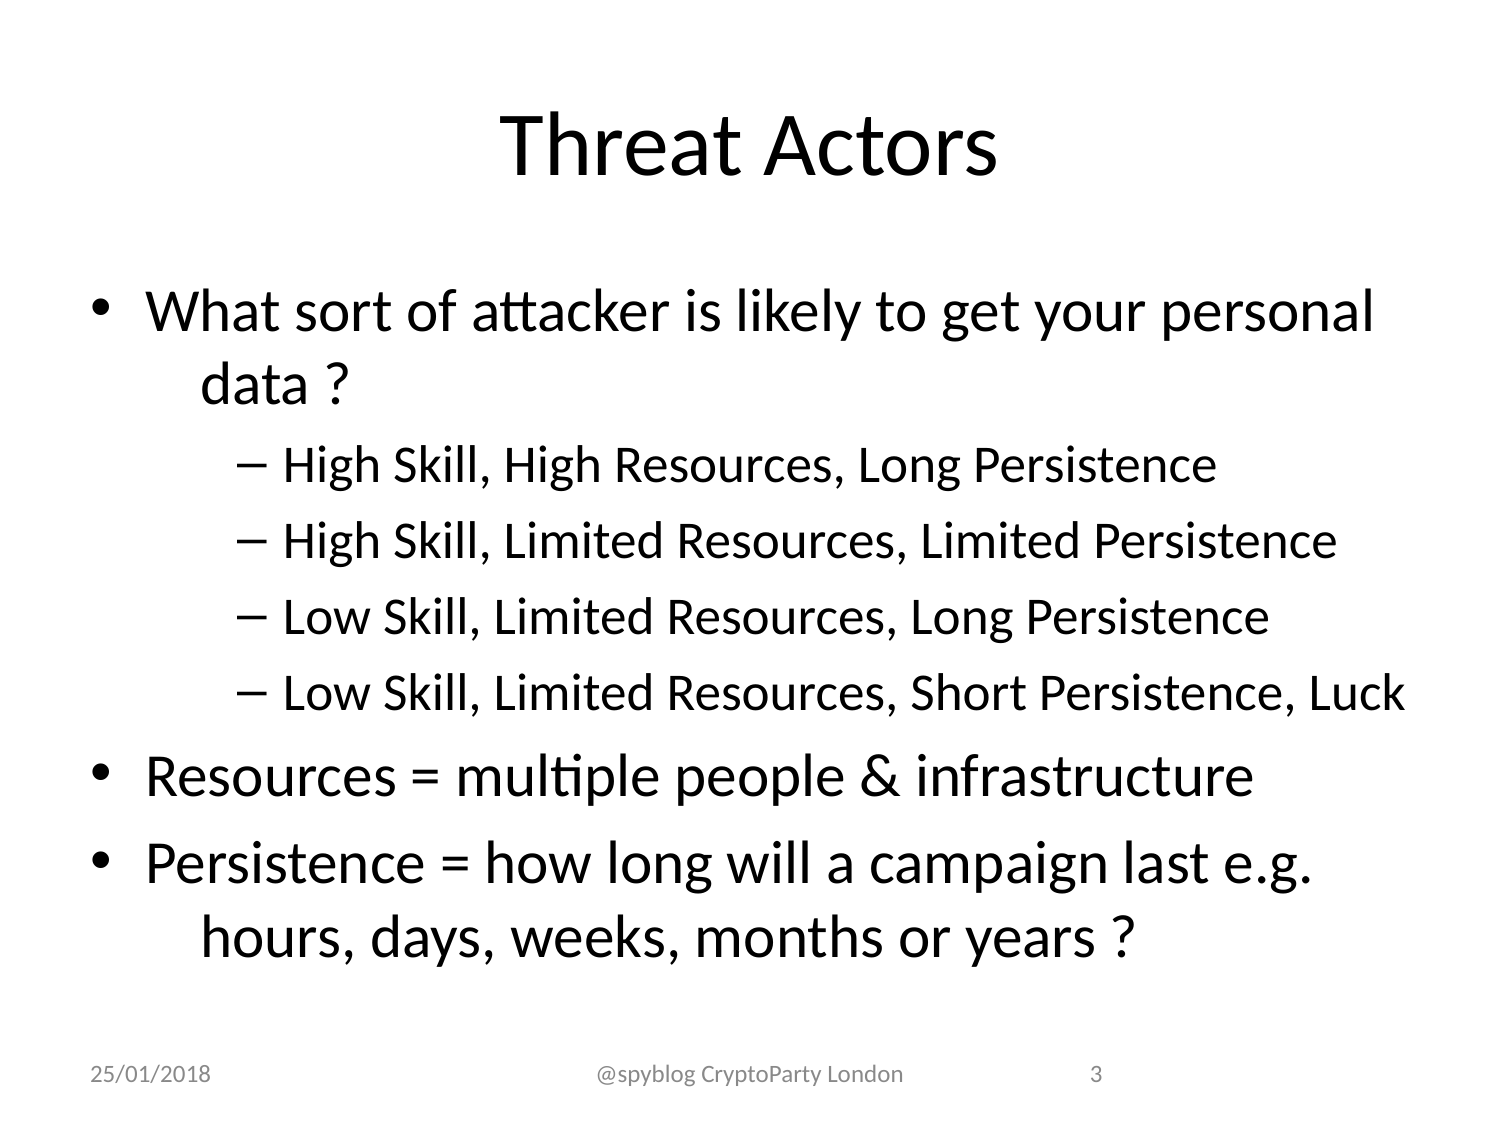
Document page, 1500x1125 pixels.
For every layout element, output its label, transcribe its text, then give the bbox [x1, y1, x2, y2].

text_box 25/01/2018 [75, 1042, 426, 1103]
list What sort of attacker is likely to get your personal data ? High Skill, High Resources, Long Persistence High Skill, Limited Resources, Limited Persistence Low Skill, Limited Resources, Long Persistence Low Skill, Limited Resources, Short Persistence, Luck Resources = multiple people & infrastructure Persistence = how long will a campaign last e.g. hours, days, weeks, months or years ? [75, 262, 1426, 1005]
title Threat Actors [75, 45, 1426, 233]
text_box ‹#› [1074, 1042, 1426, 1103]
text_box @spyblog CryptoParty London [512, 1042, 988, 1103]
